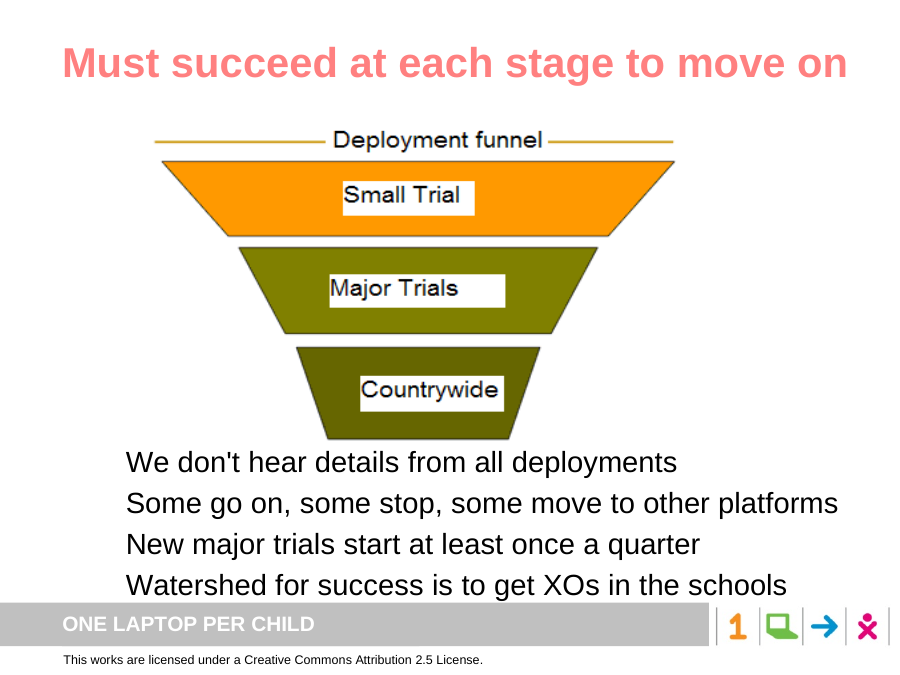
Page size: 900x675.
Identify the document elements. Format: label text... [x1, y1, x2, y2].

picture [150, 125, 688, 443]
text_box We don't hear details from all deployments Some go on, some stop, some move to other platforms New major trials start at least once a quarter Watershed for success is to get XOs in the schools [120, 443, 863, 594]
text_box Must succeed at each stage to move on [62, 4, 863, 113]
picture [709, 598, 898, 655]
